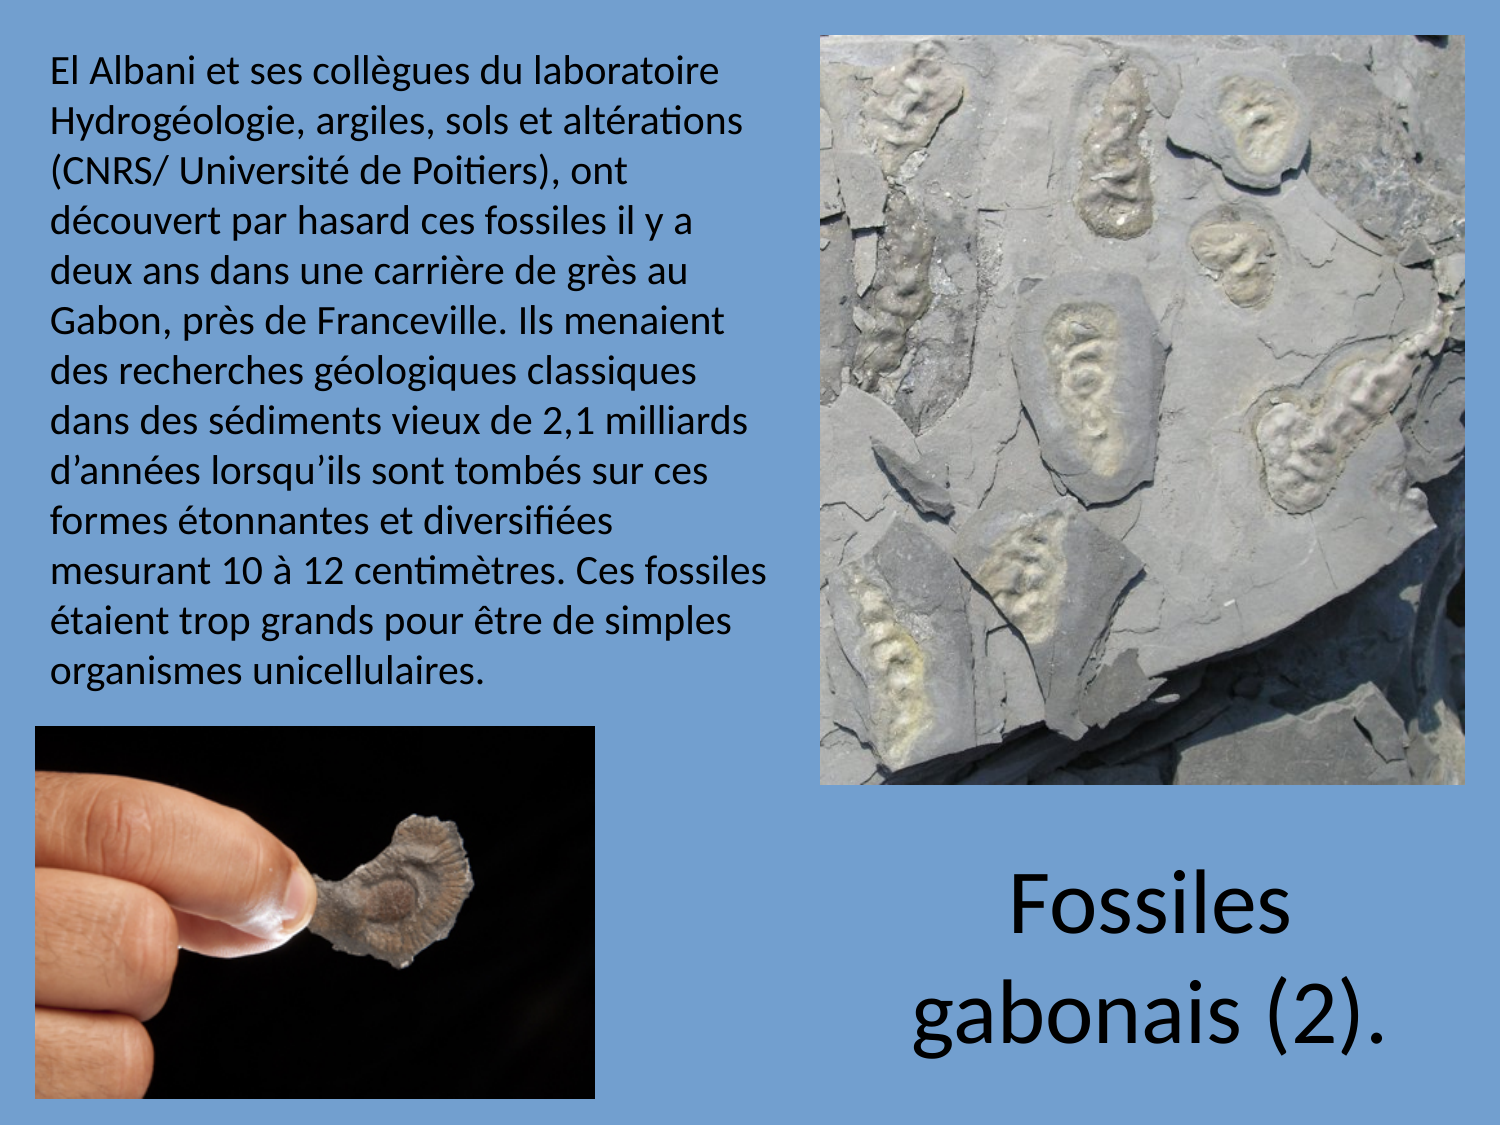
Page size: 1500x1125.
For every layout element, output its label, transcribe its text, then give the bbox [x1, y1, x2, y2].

text_box Fossiles gabonais (2). [878, 820, 1423, 1084]
picture [820, 35, 1465, 785]
picture [35, 726, 595, 1099]
text_box El Albani et ses collègues du laboratoire Hydrogéologie, argiles, sols et altérations (CNRS/ Université de Poitiers), ont découvert par hasard ces fossiles il y a deux ans dans une carrière de grès au Gabon, près de Franceville. Ils menaient des recherches géologiques classiques dans des sédiments vieux de 2,1 milliards d’années lorsqu’ils sont tombés sur ces formes étonnantes et diversifiées mesurant 10 à 12 centimètres. Ces fossiles étaient trop grands pour être de simples organismes unicellulaires. [35, 35, 797, 701]
